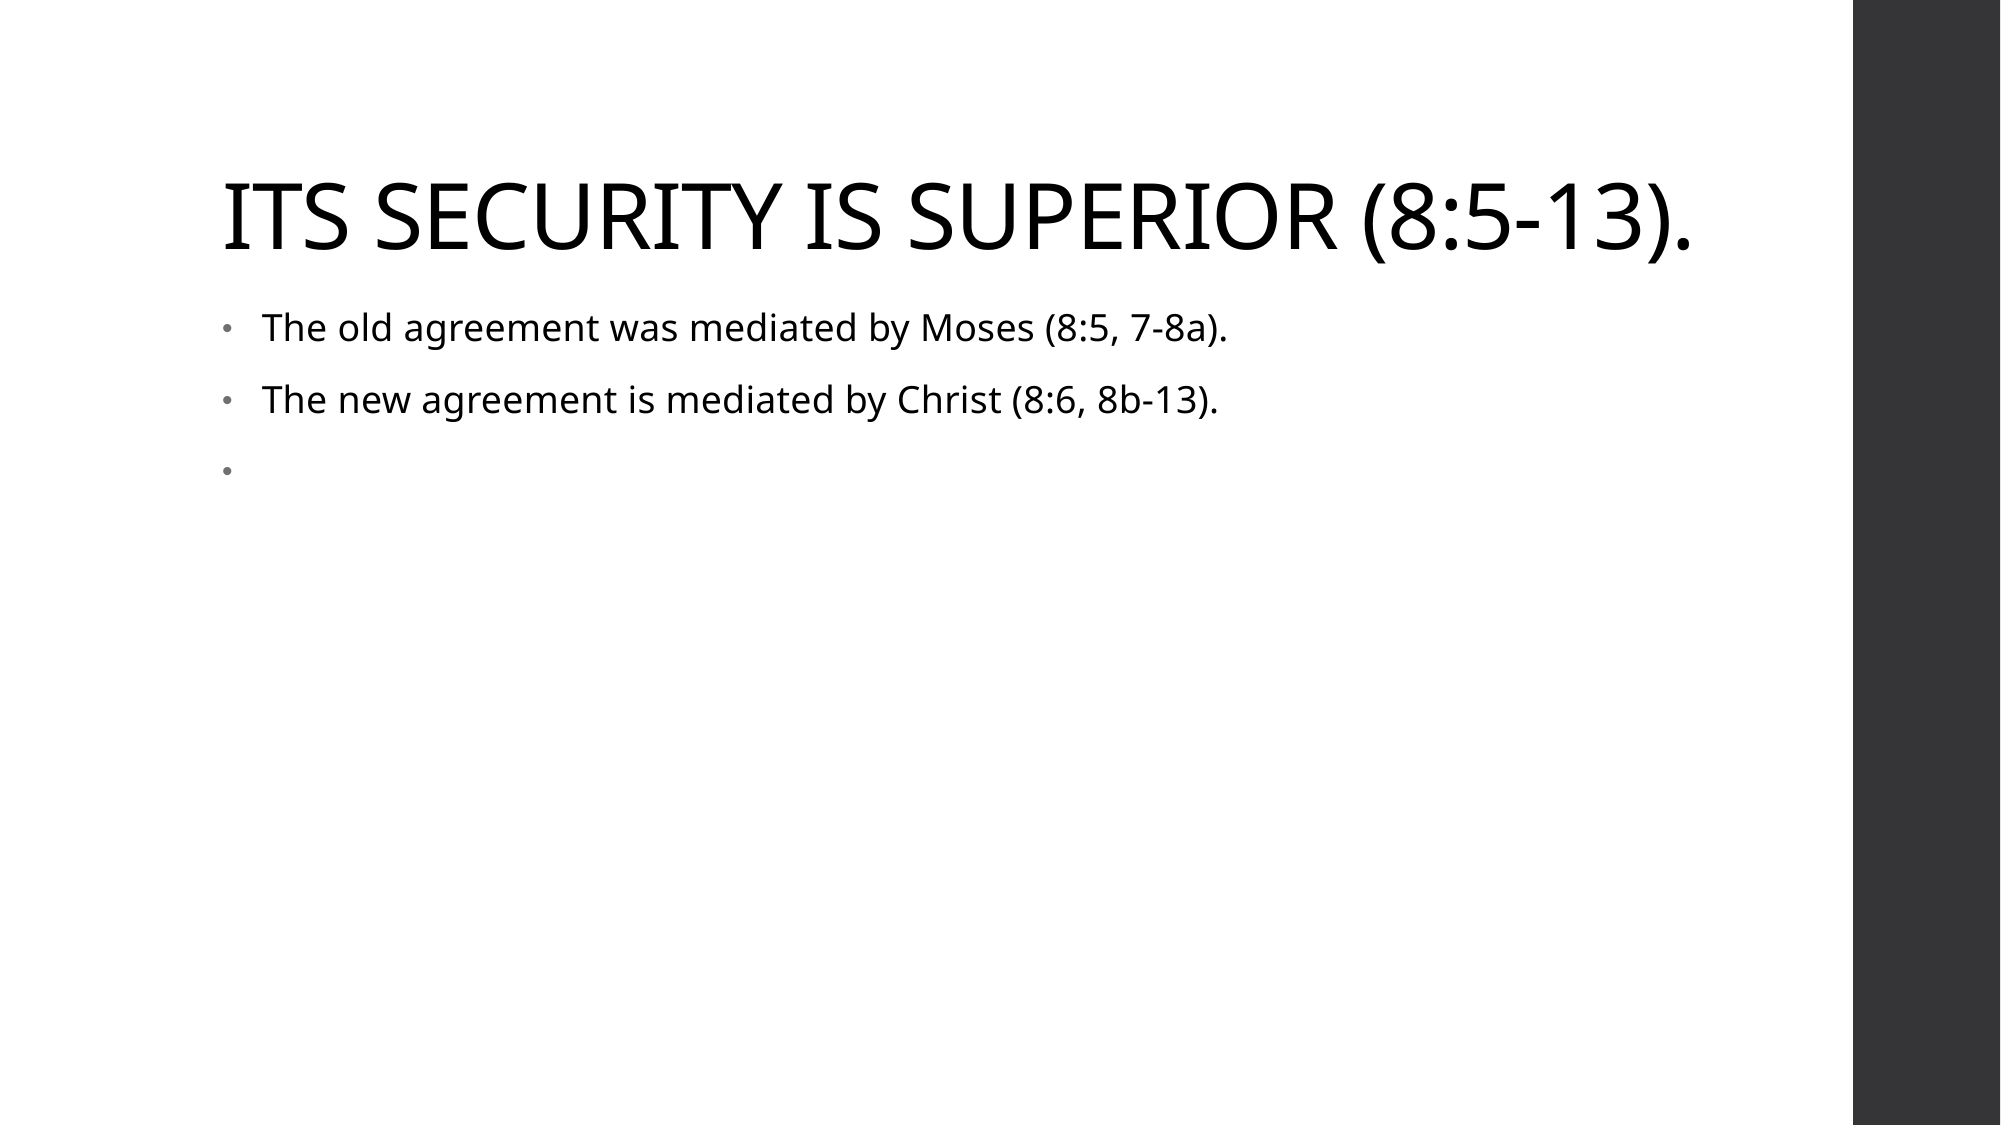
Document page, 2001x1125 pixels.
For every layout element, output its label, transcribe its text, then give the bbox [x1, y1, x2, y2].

title ITS SECURITY IS SUPERIOR (8:5-13). [206, 60, 1797, 278]
list The old agreement was mediated by Moses (8:5, 7-8a). The new agreement is mediated by Christ (8:6, 8b-13). [206, 299, 1617, 1014]
